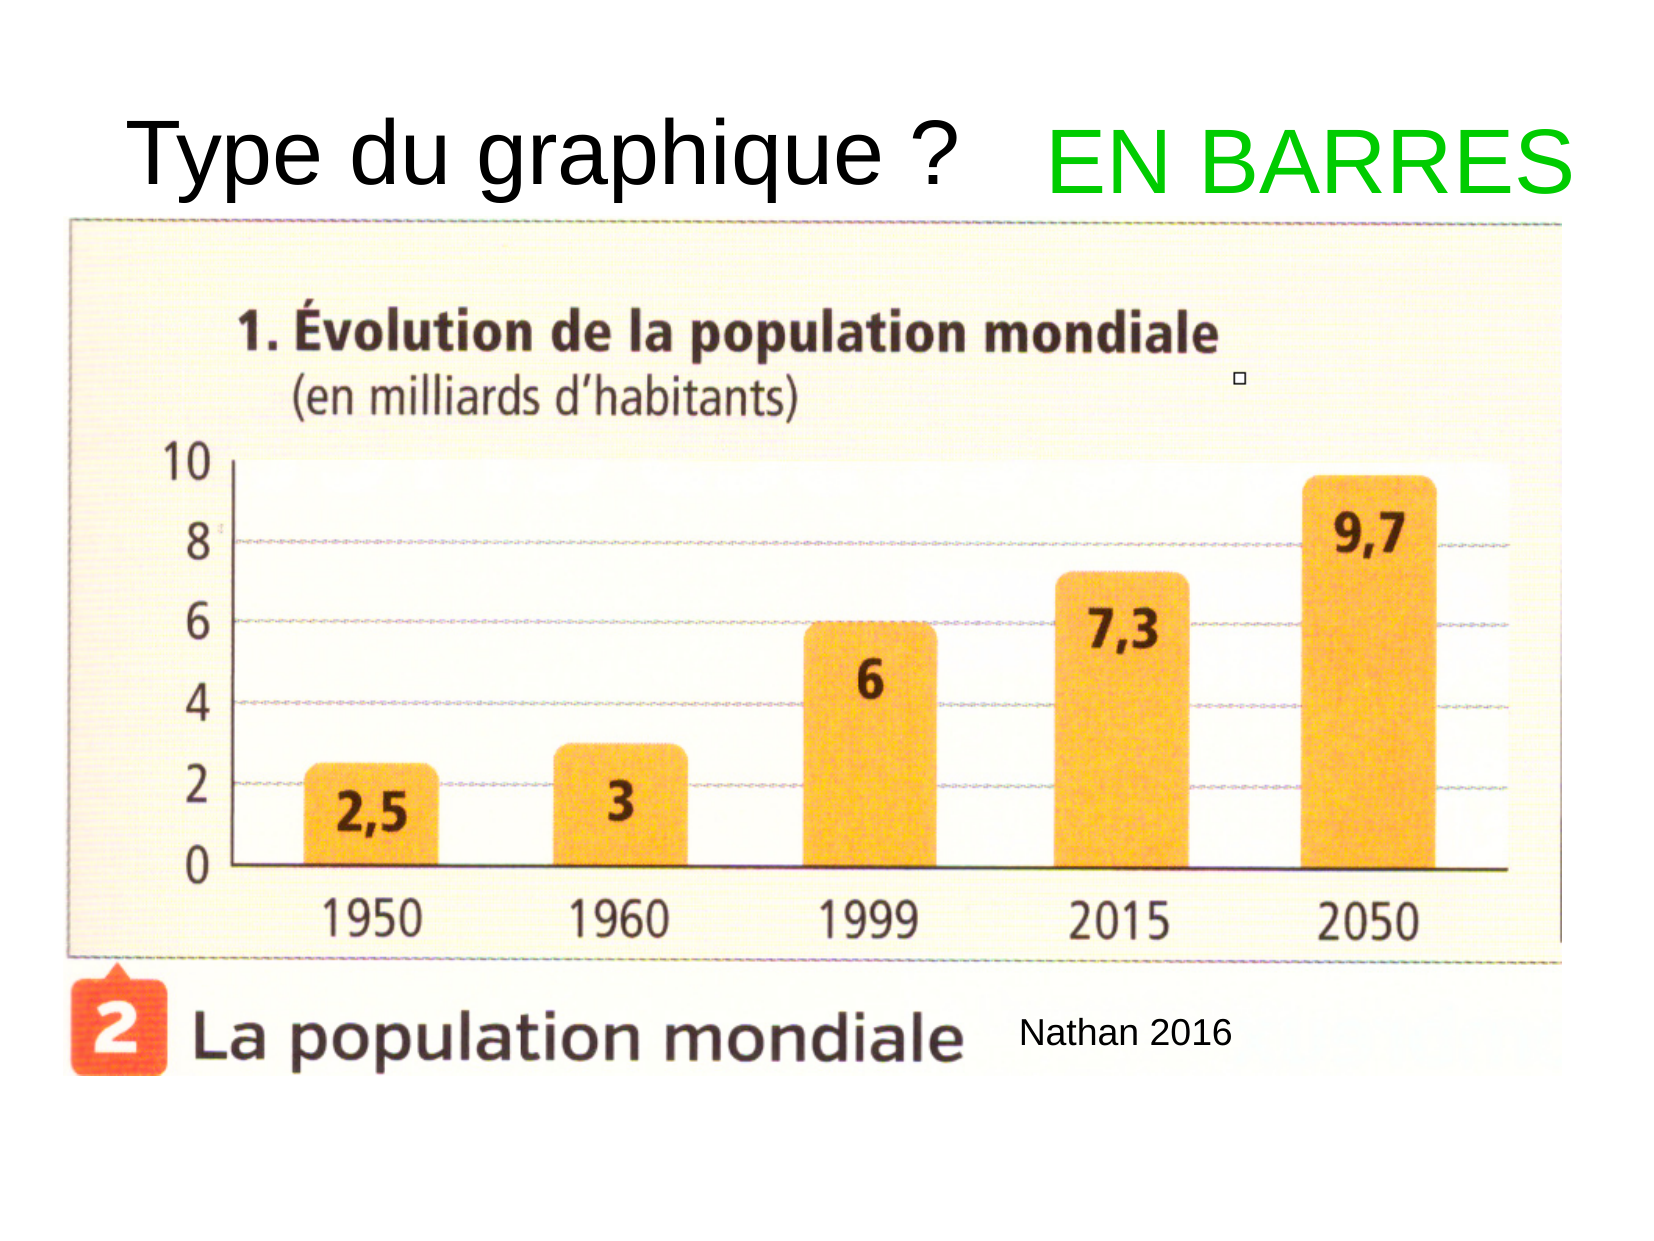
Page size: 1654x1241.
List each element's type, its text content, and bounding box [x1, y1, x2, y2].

picture [63, 216, 1562, 1076]
text_box Nathan 2016 [1003, 1003, 1329, 1061]
title Type du graphique ? [82, 49, 1004, 216]
title EN BARRES [850, 58, 1654, 266]
